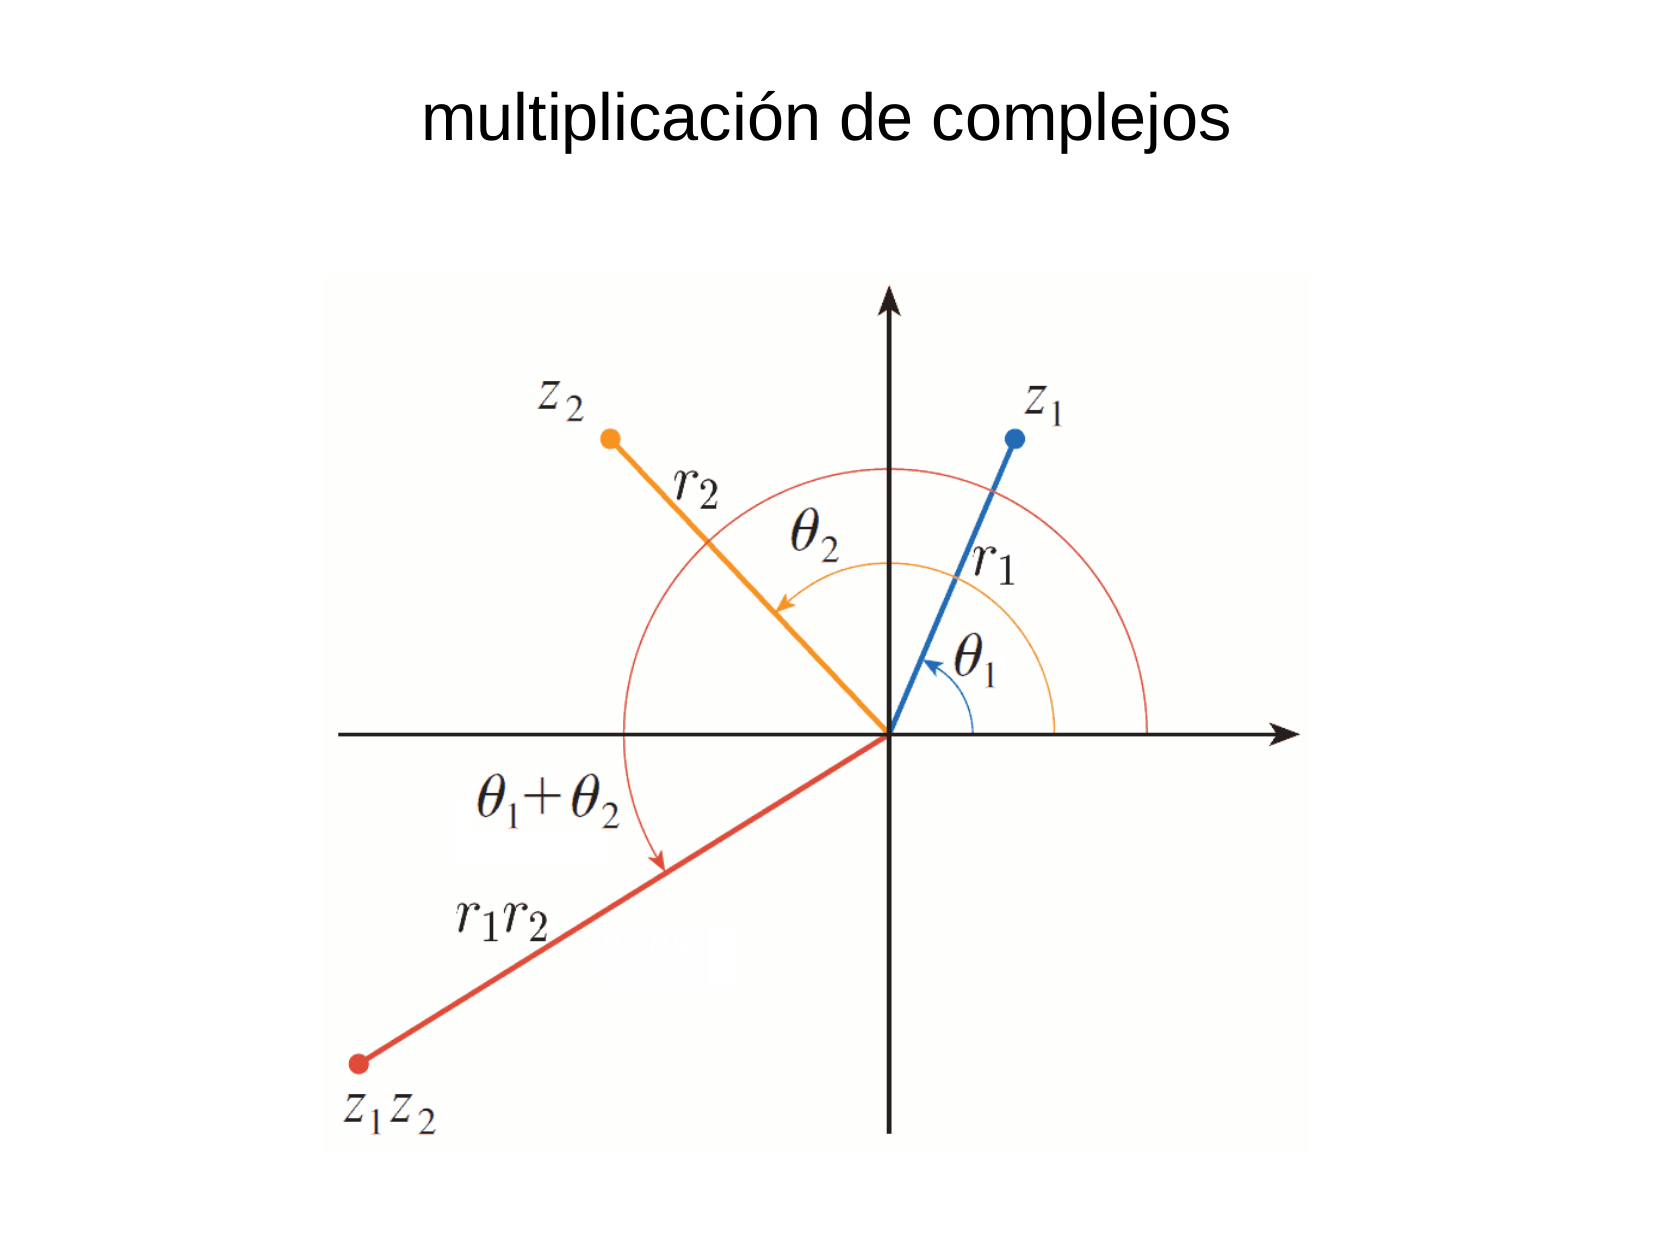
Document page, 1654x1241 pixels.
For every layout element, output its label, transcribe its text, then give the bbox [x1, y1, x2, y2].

title multiplicación de complejos [82, 56, 1571, 178]
picture [324, 274, 1309, 1152]
